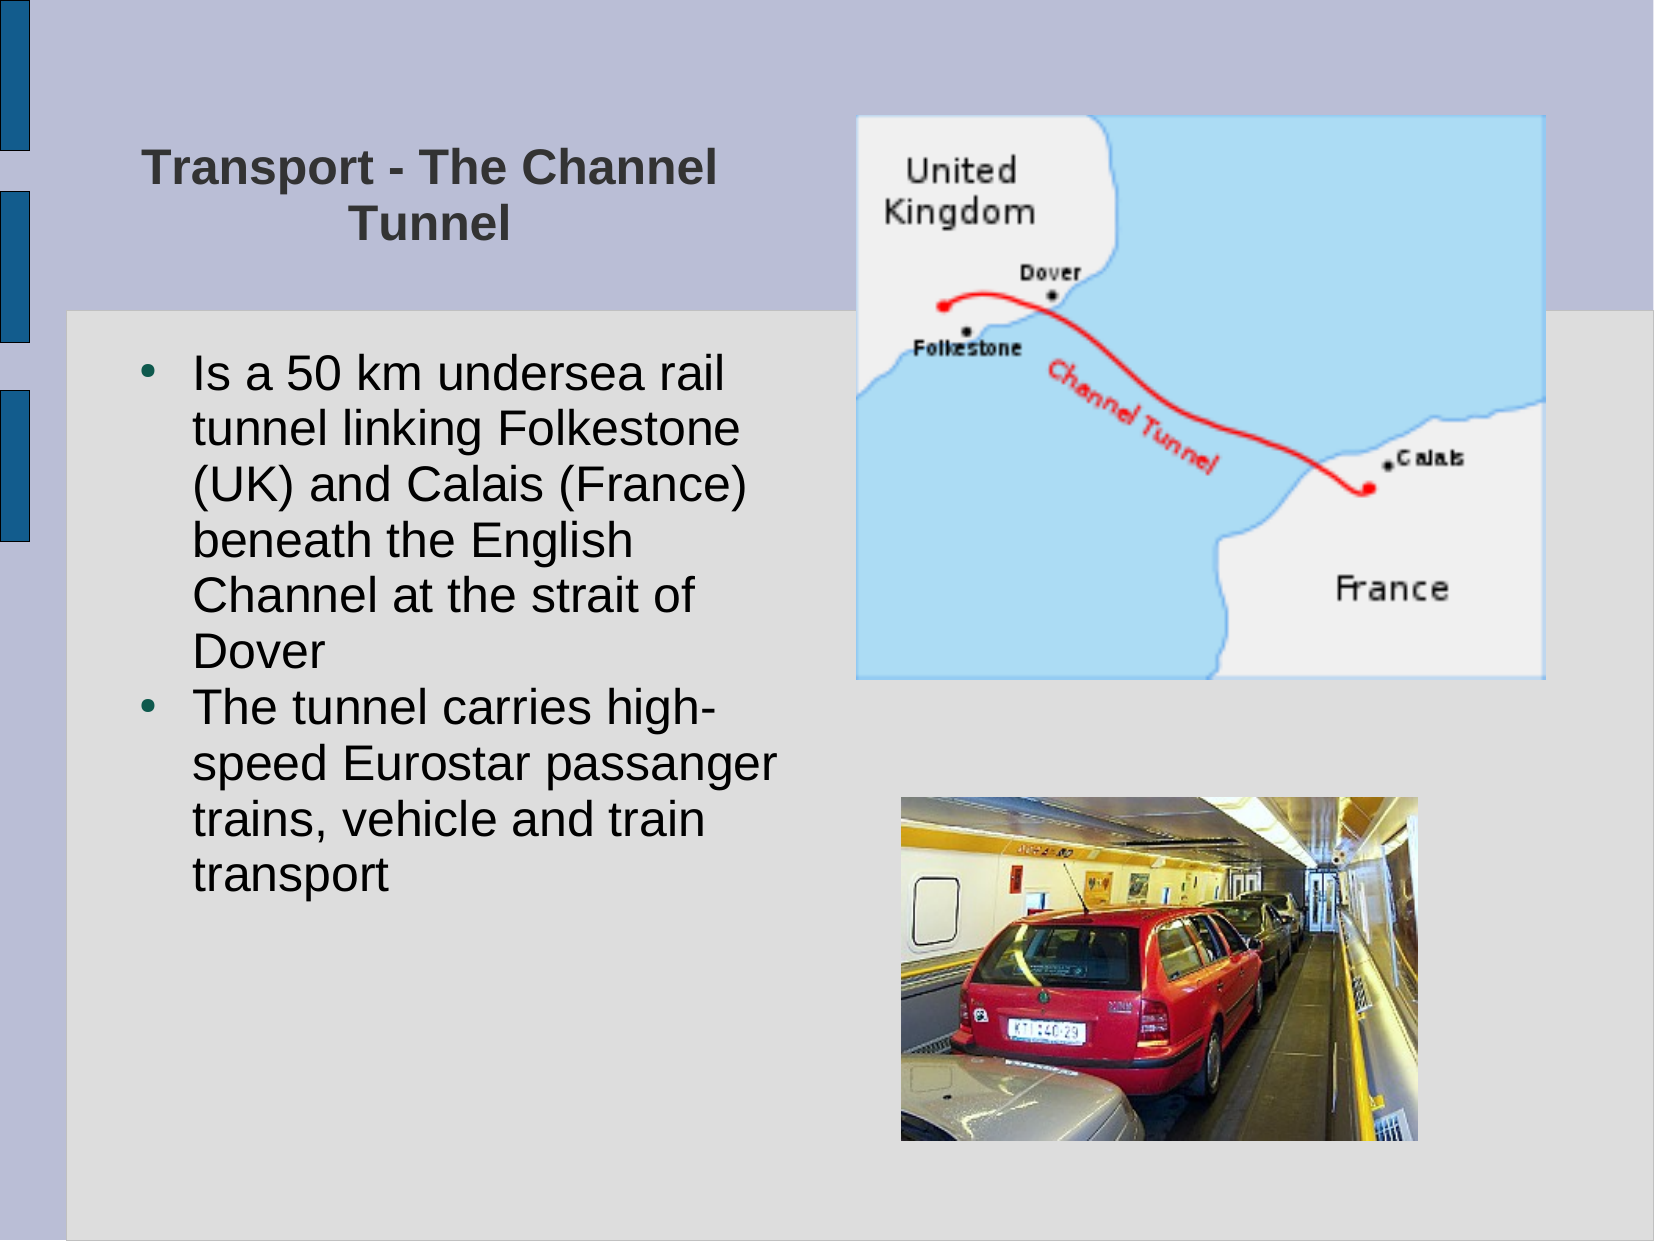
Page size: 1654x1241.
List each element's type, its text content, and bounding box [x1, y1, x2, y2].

list Is a 50 km undersea rail tunnel linking Folkestone (UK) and Calais (France) beneath the English Channel at the strait of Dover The tunnel carries high-speed Eurostar passanger trains, vehicle and train transport [121, 344, 811, 1127]
picture [901, 797, 1418, 1141]
title Transport - The Channel Tunnel [121, 91, 739, 299]
picture [856, 115, 1546, 680]
